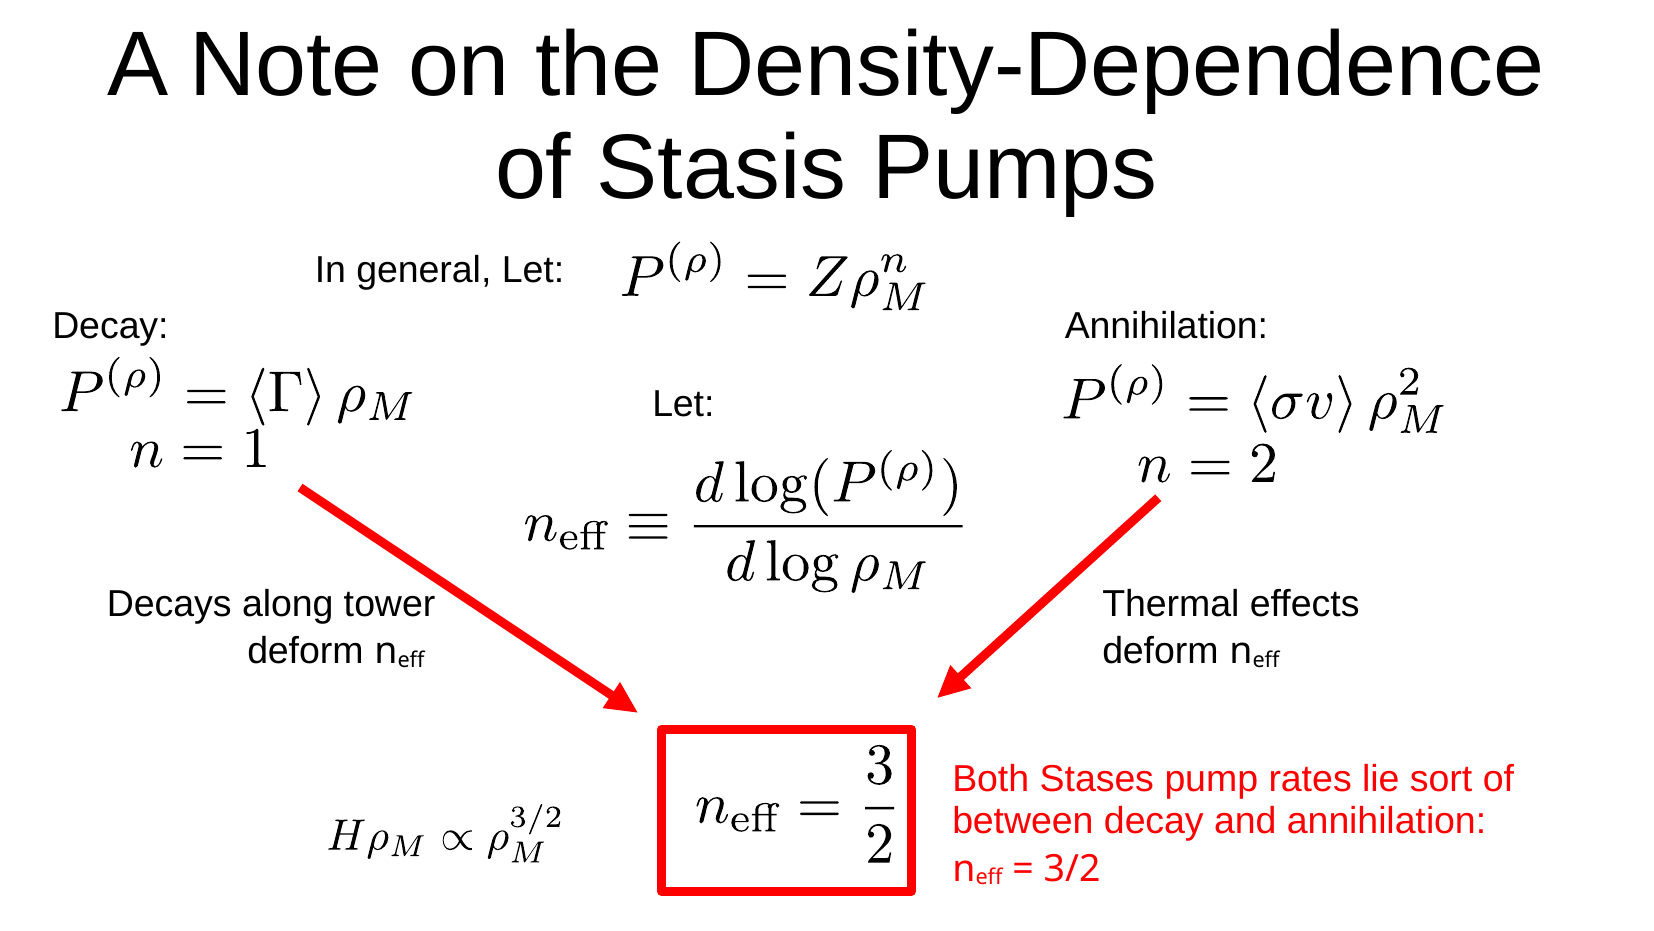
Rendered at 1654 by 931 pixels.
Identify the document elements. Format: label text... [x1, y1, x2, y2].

text_box [696, 744, 895, 863]
title A Note on the Density-Dependence of Stasis Pumps [82, 12, 1571, 218]
text_box [525, 450, 963, 594]
text_box Decays along tower deform neff [0, 574, 451, 676]
text_box [130, 428, 266, 468]
text_box [621, 241, 926, 311]
text_box Annihilation: [1050, 297, 1576, 355]
text_box [1138, 443, 1276, 483]
text_box [1063, 364, 1444, 433]
text_box In general, Let: [300, 240, 601, 298]
text_box Both Stases pump rates lie sort of between decay and annihilation: neff = 3/2 [937, 750, 1538, 893]
text_box Decay: [37, 297, 488, 355]
text_box [61, 356, 413, 426]
text_box Let: [637, 375, 1013, 432]
text_box [328, 803, 561, 863]
text_box Thermal effects deform neff [1087, 574, 1463, 676]
